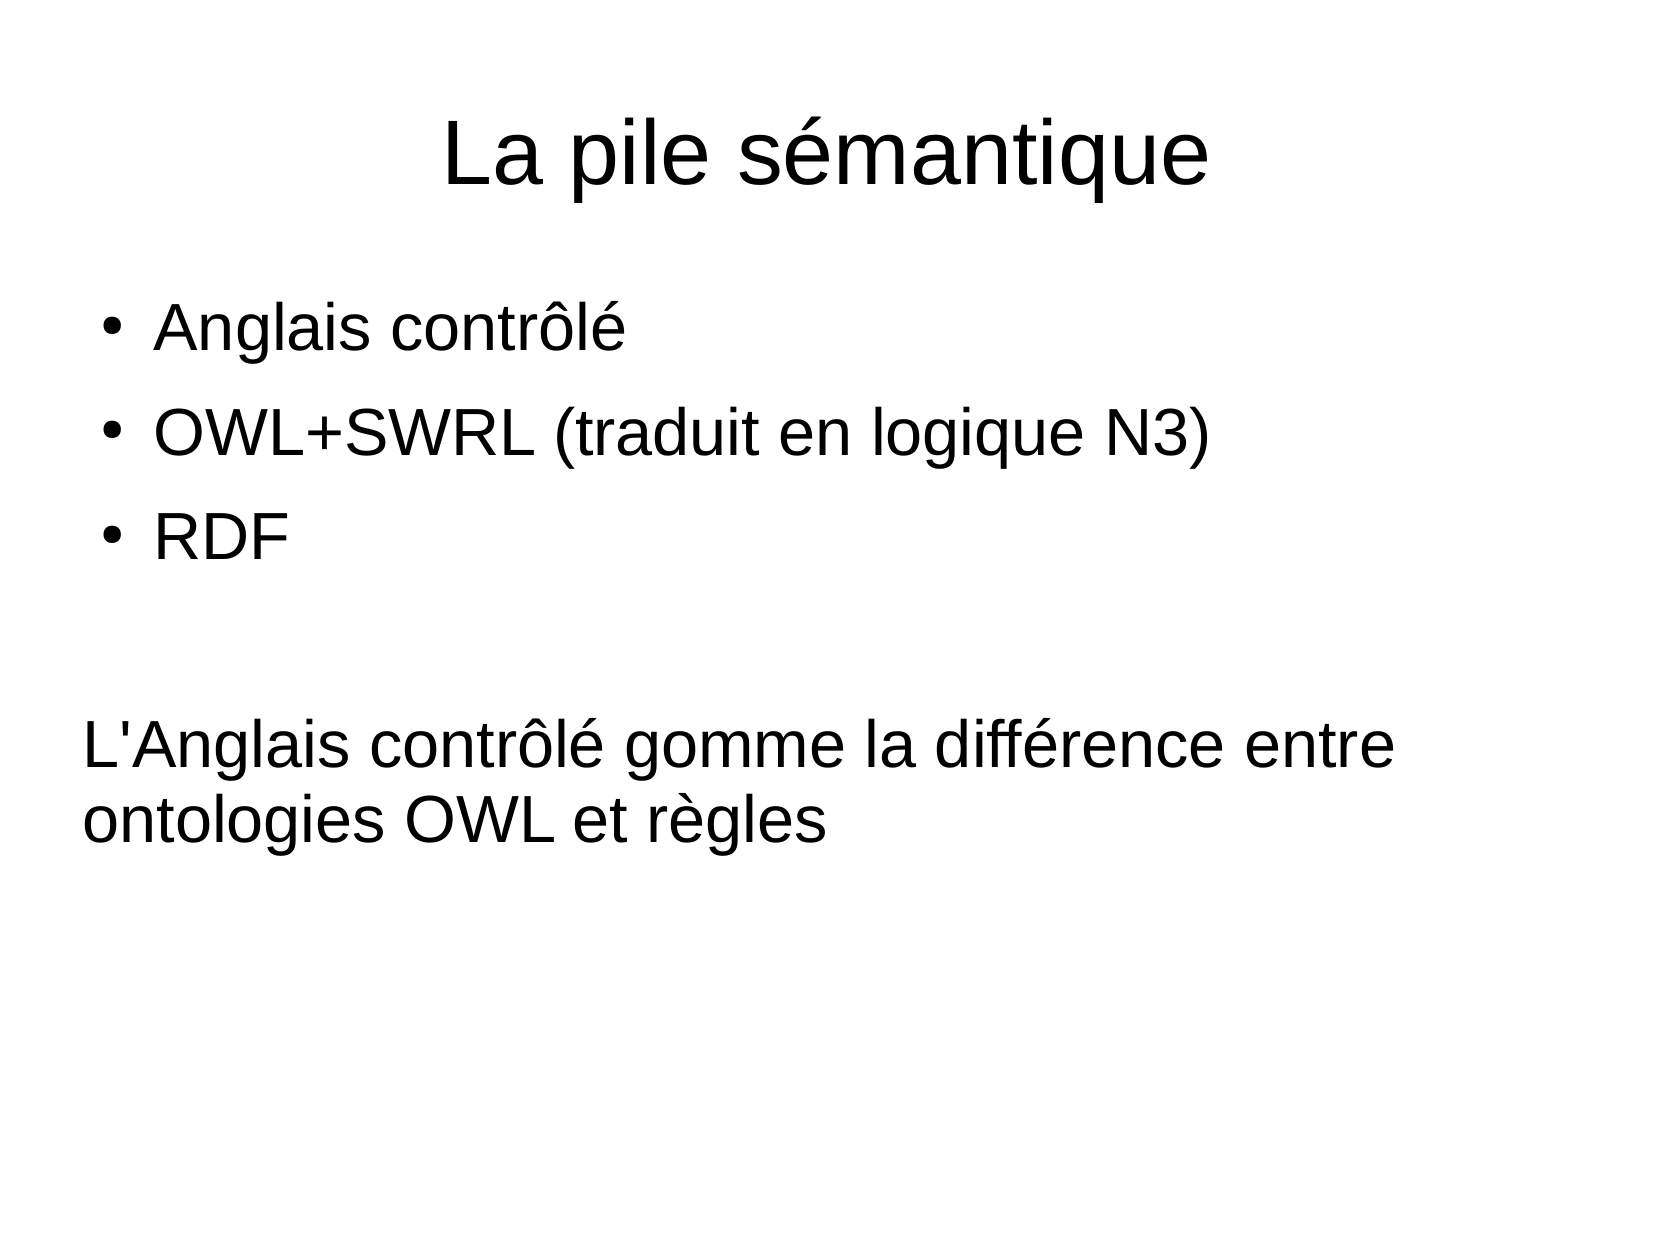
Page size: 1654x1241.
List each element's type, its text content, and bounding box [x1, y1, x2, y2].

title La pile sémantique [82, 56, 1571, 250]
list Anglais contrôlé OWL+SWRL (traduit en logique N3) RDF L'Anglais contrôlé gomme la différence entre ontologies OWL et règles [82, 290, 1571, 1109]
